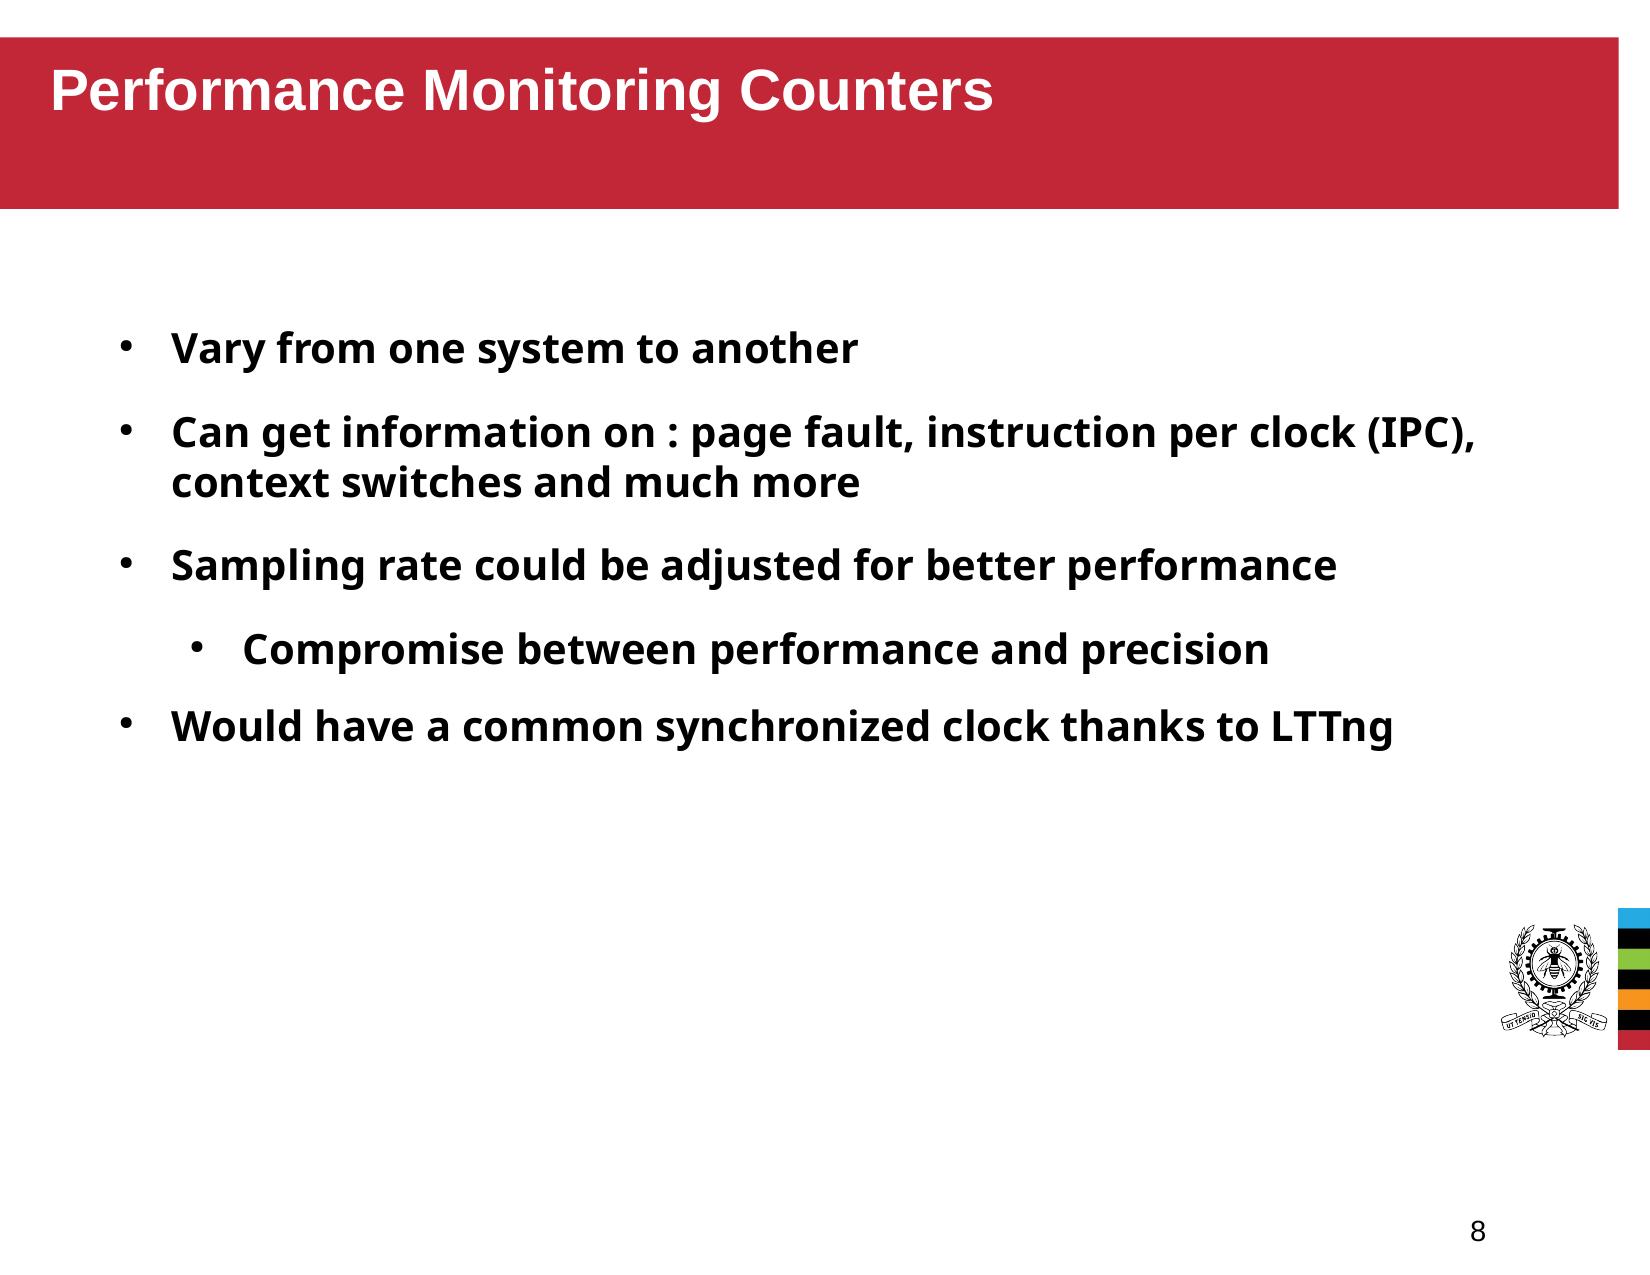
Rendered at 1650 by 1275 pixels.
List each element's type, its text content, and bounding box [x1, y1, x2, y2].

picture [1605, 908, 1650, 1050]
text_box Performance Monitoring Counters [35, 44, 1312, 130]
list Vary from one system to another Can get information on : page fault, instruction per clock (IPC), context switches and much more Sampling rate could be adjusted for better performance Compromise between performance and precision Would have a common synchronized clock thanks to LTTng [82, 262, 1605, 1147]
